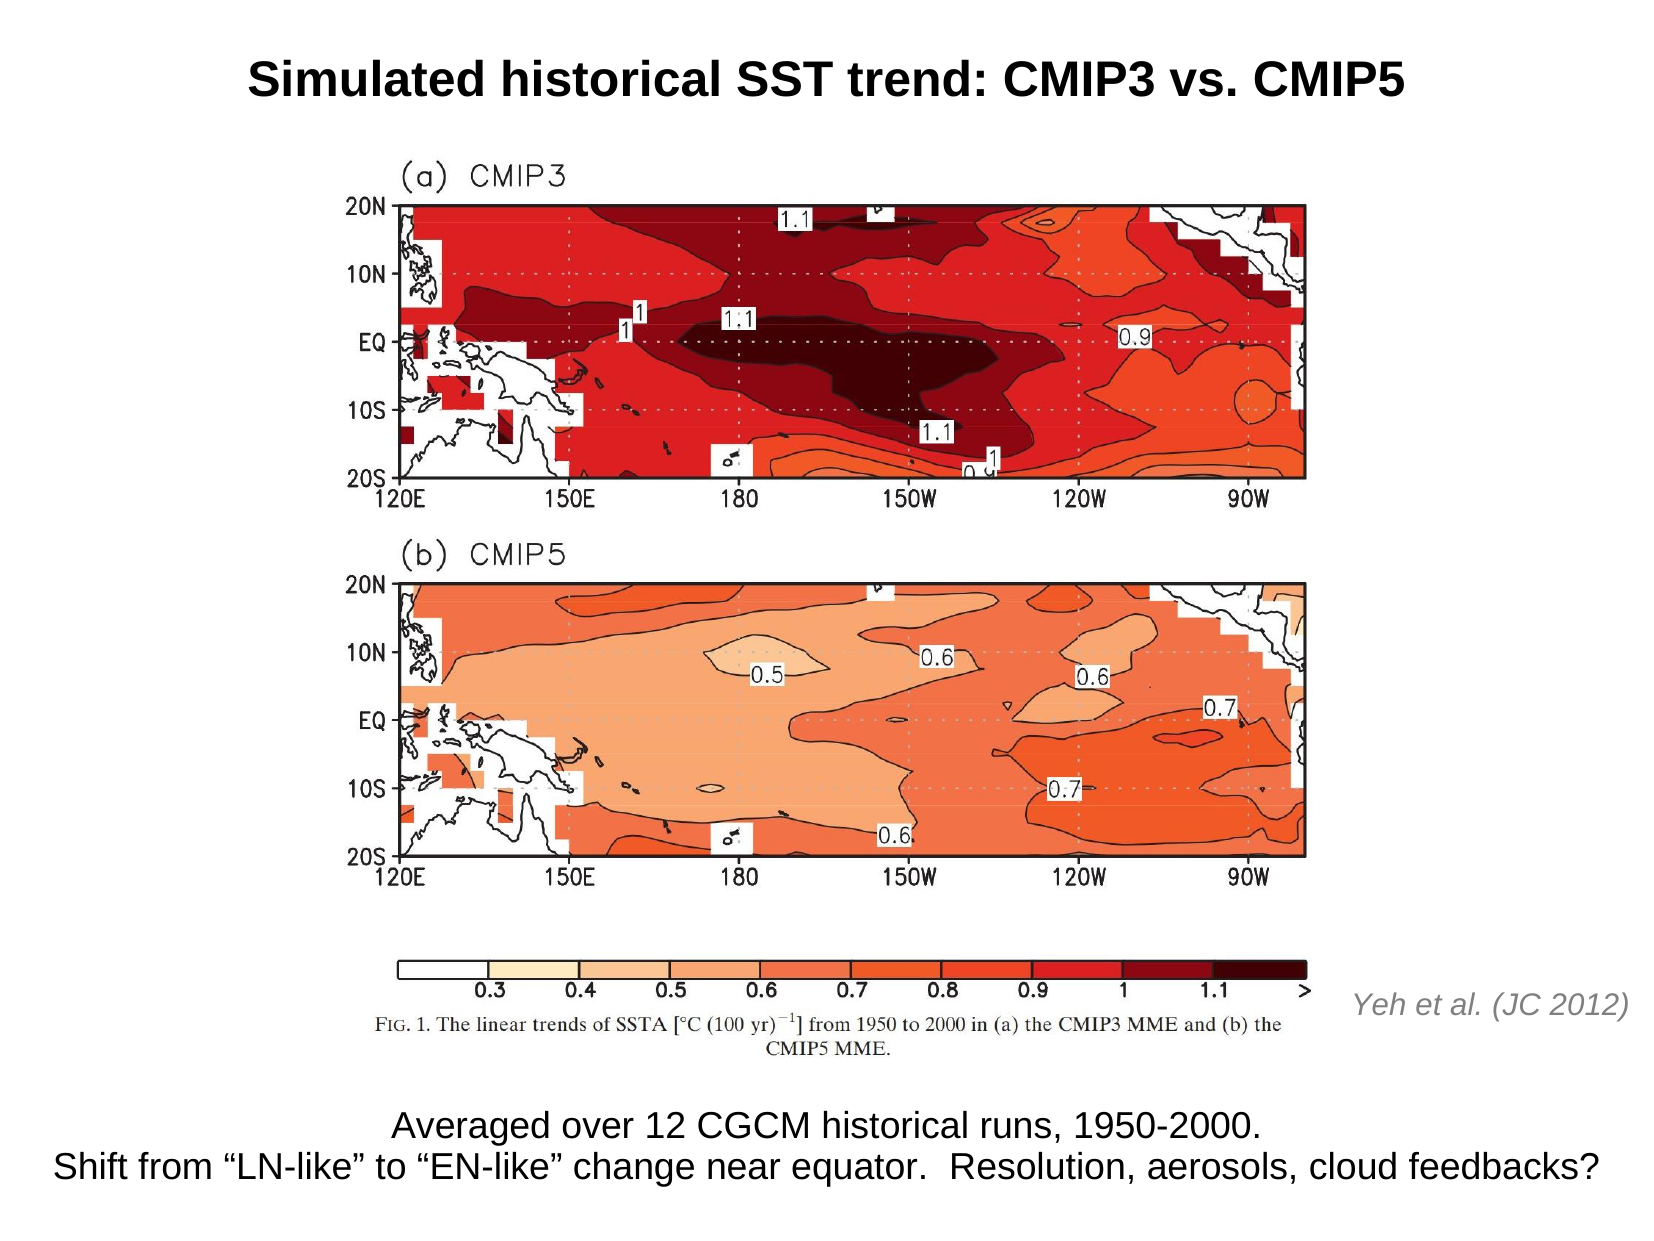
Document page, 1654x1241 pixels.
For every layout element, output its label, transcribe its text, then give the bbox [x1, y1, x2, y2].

picture [332, 152, 1323, 1059]
text_box Averaged over 12 CGCM historical runs, 1950-2000. Shift from “LN-like” to “EN-like” change near equator. Resolution, aerosols, cloud feedbacks? [28, 1098, 1626, 1196]
text_box Simulated historical SST trend: CMIP3 vs. CMIP5 [39, 37, 1615, 107]
text_box Yeh et al. (JC 2012) [1323, 976, 1646, 1030]
